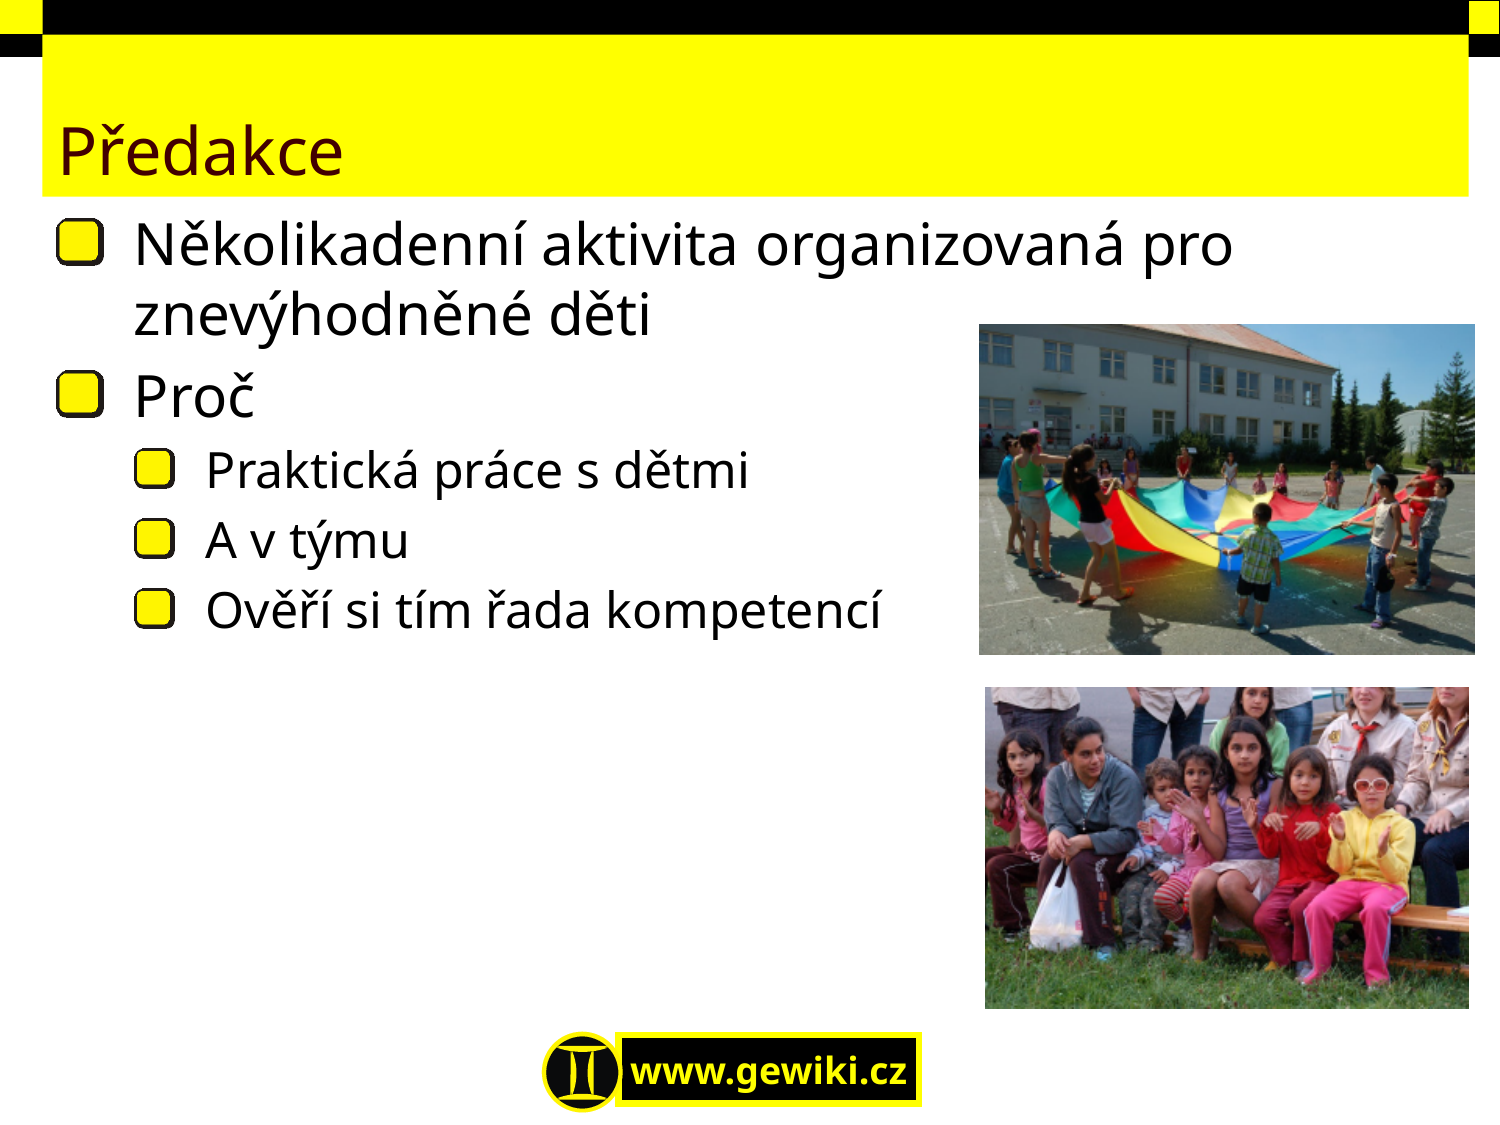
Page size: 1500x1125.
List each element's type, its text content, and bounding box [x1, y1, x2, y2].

title Předakce [42, 34, 1469, 197]
picture [985, 687, 1469, 1009]
list Několikadenní aktivita organizovaná pro znevýhodněné děti Proč Praktická práce s dětmi A v týmu Ověří si tím řada kompetencí [41, 199, 1471, 1006]
picture [979, 324, 1475, 655]
